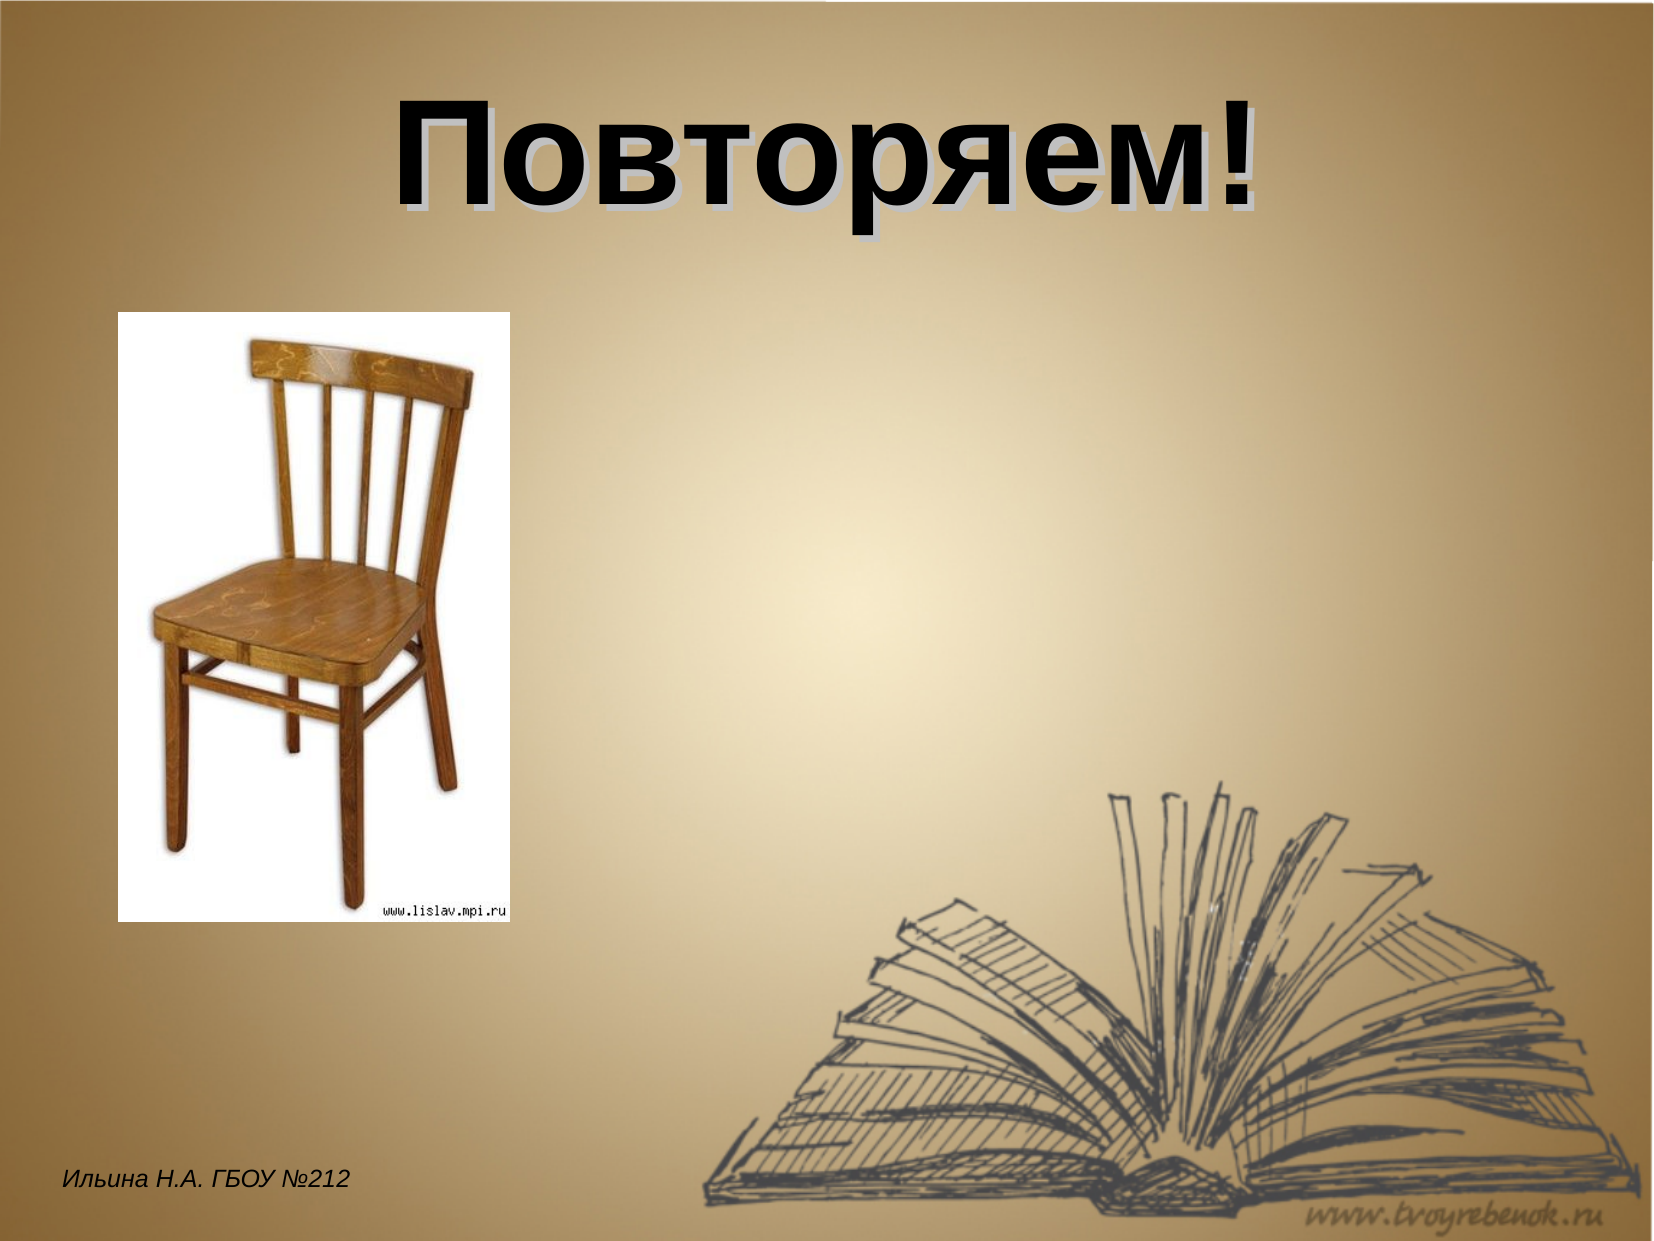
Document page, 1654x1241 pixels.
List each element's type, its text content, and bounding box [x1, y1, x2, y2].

text_box Ильина Н.А. ГБОУ №212 [47, 1157, 626, 1201]
picture [0, 0, 1654, 1241]
title Повторяем! [82, 49, 1571, 257]
